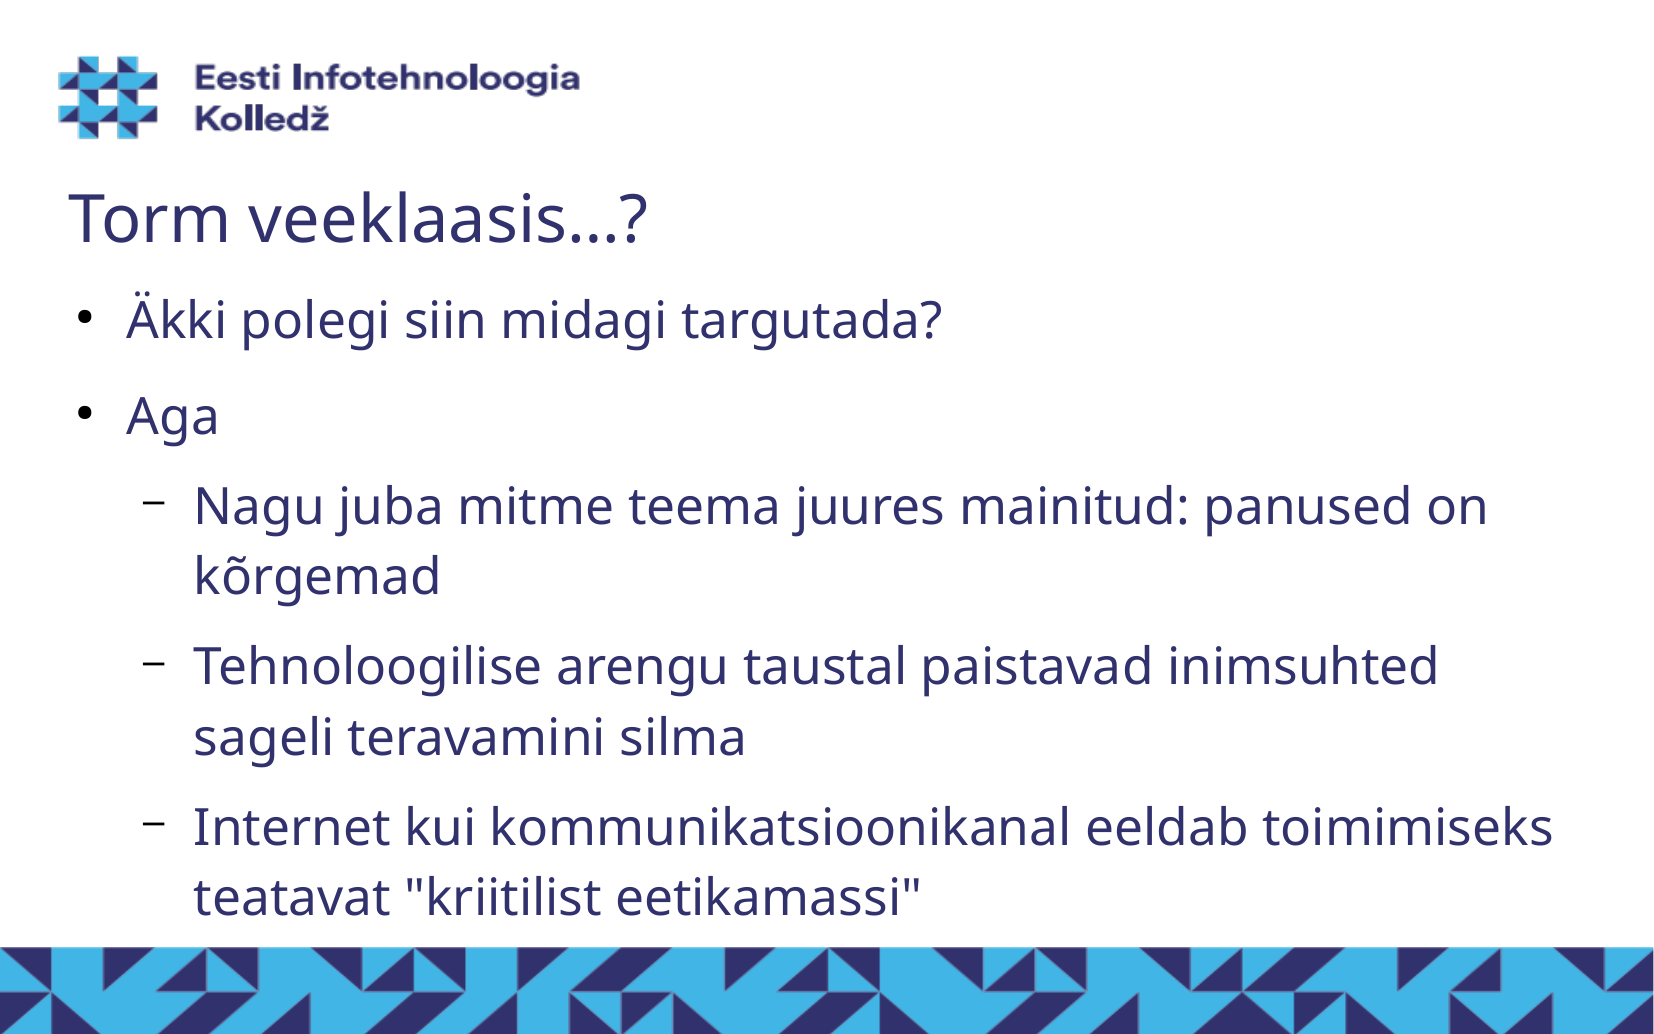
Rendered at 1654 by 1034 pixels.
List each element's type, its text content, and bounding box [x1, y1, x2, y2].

list Äkki polegi siin midagi targutada? Aga Nagu juba mitme teema juures mainitud: panused on kõrgemad Tehnoloogilise arengu taustal paistavad inimsuhted sageli teravamini silma Internet kui kommunikatsioonikanal eeldab toimimiseks teatavat "kriitilist eetikamassi" [59, 283, 1595, 936]
title Torm veeklaasis…? [68, 147, 1536, 283]
